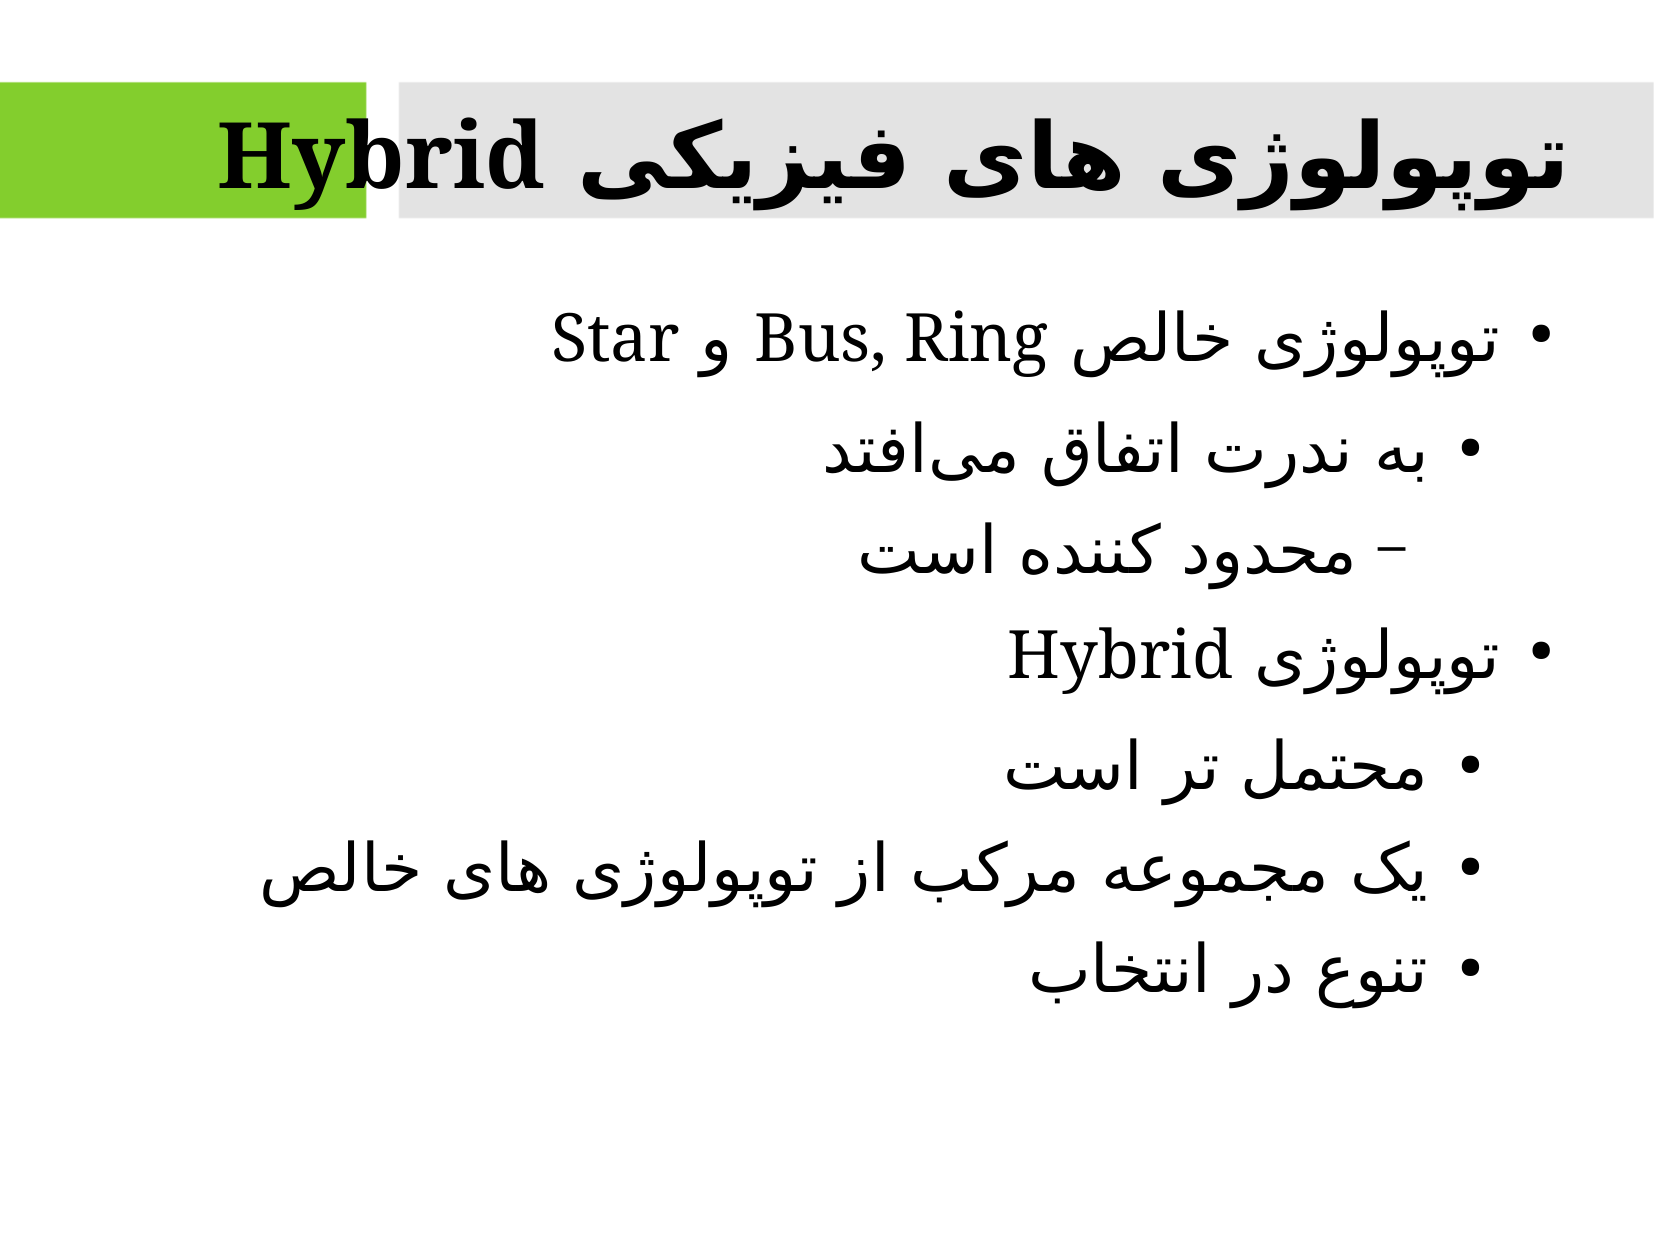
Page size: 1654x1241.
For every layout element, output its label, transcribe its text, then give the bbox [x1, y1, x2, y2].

picture [0, 0, 1654, 1241]
list توپولوژی خالص Bus, Ring و Star به ندرت اتفاق می‌افتد محدود کننده است توپولوژی Hybrid محتمل تر است یک مجموعه مرکب از توپولوژی های خالص تنوع در انتخاب [82, 290, 1571, 1182]
title توپولوژی های فیزیکی Hybrid [82, 49, 1571, 257]
